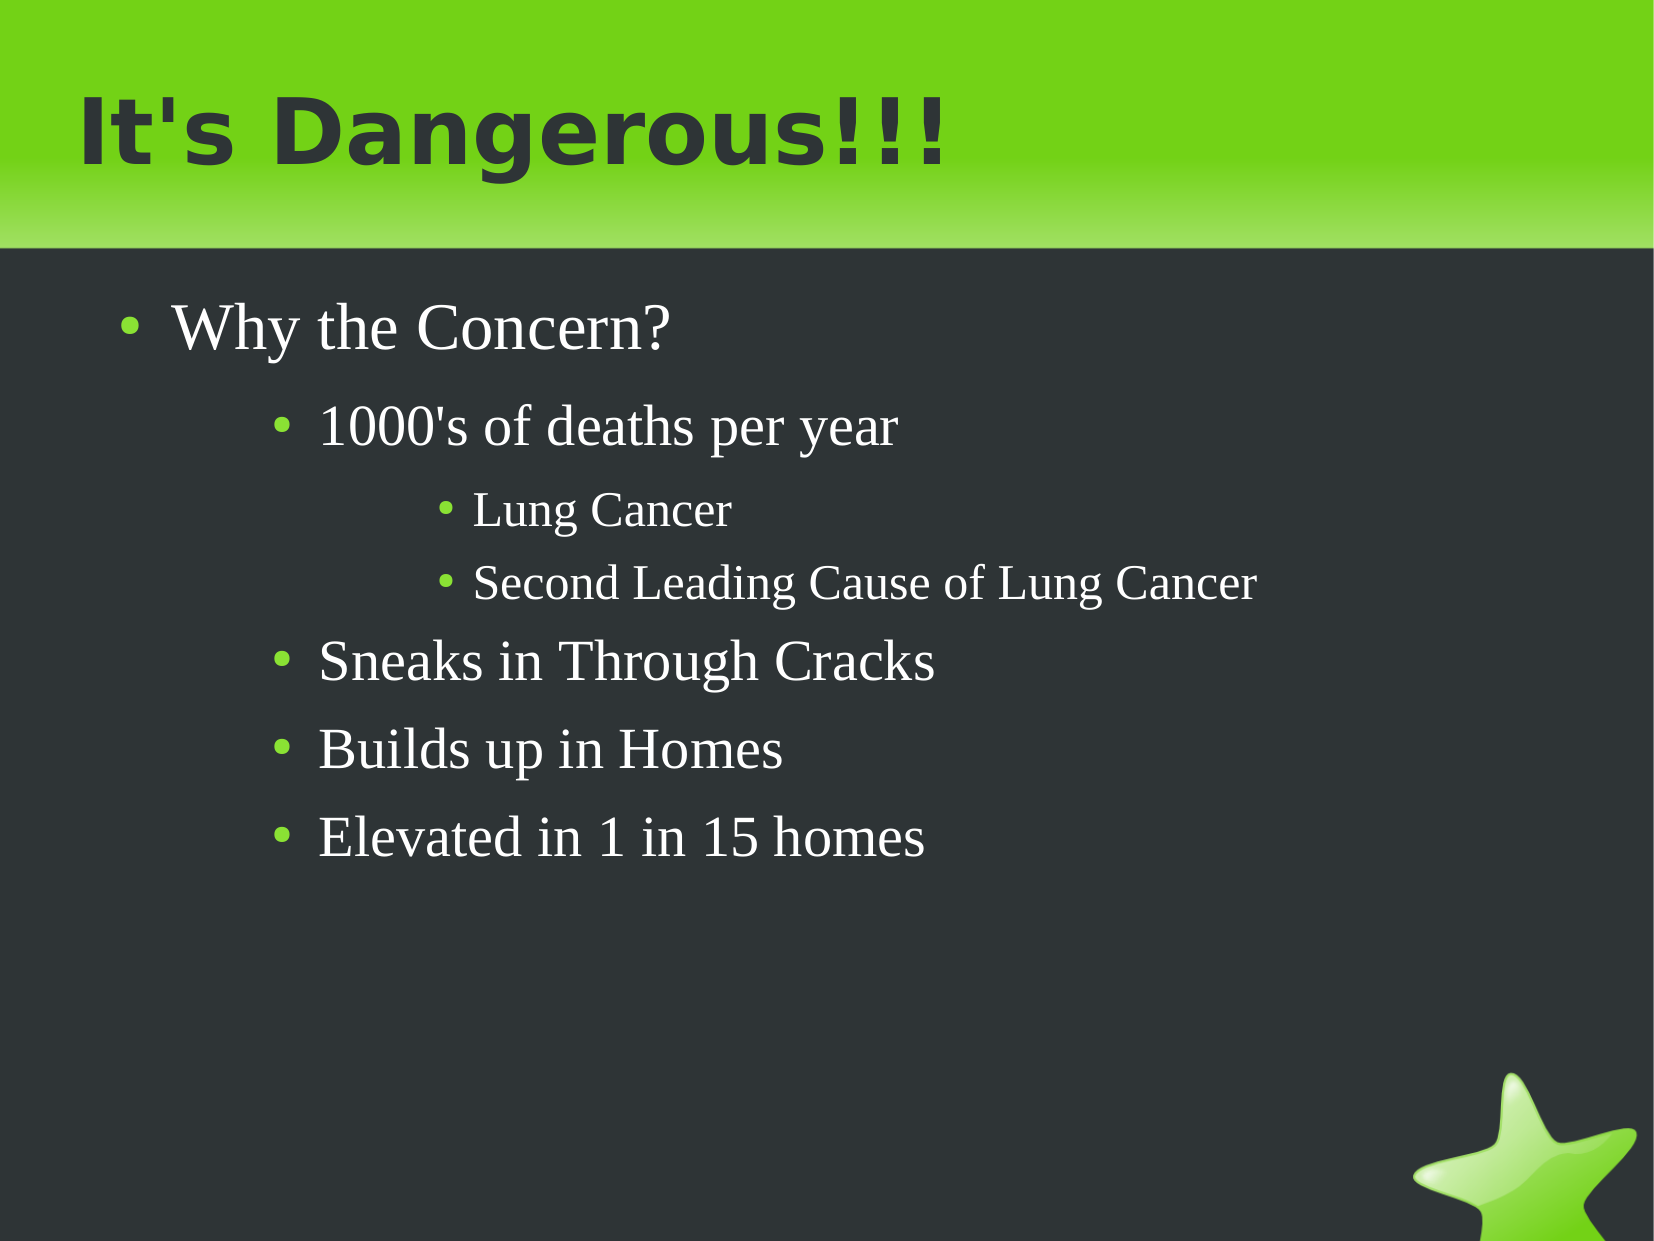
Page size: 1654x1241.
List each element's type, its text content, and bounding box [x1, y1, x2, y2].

title It's Dangerous!!! [76, 36, 1565, 229]
list Why the Concern? 1000's of deaths per year Lung Cancer Second Leading Cause of Lung Cancer Sneaks in Through Cracks Builds up in Homes Elevated in 1 in 15 homes [82, 290, 1571, 1094]
picture [0, 0, 1654, 1241]
